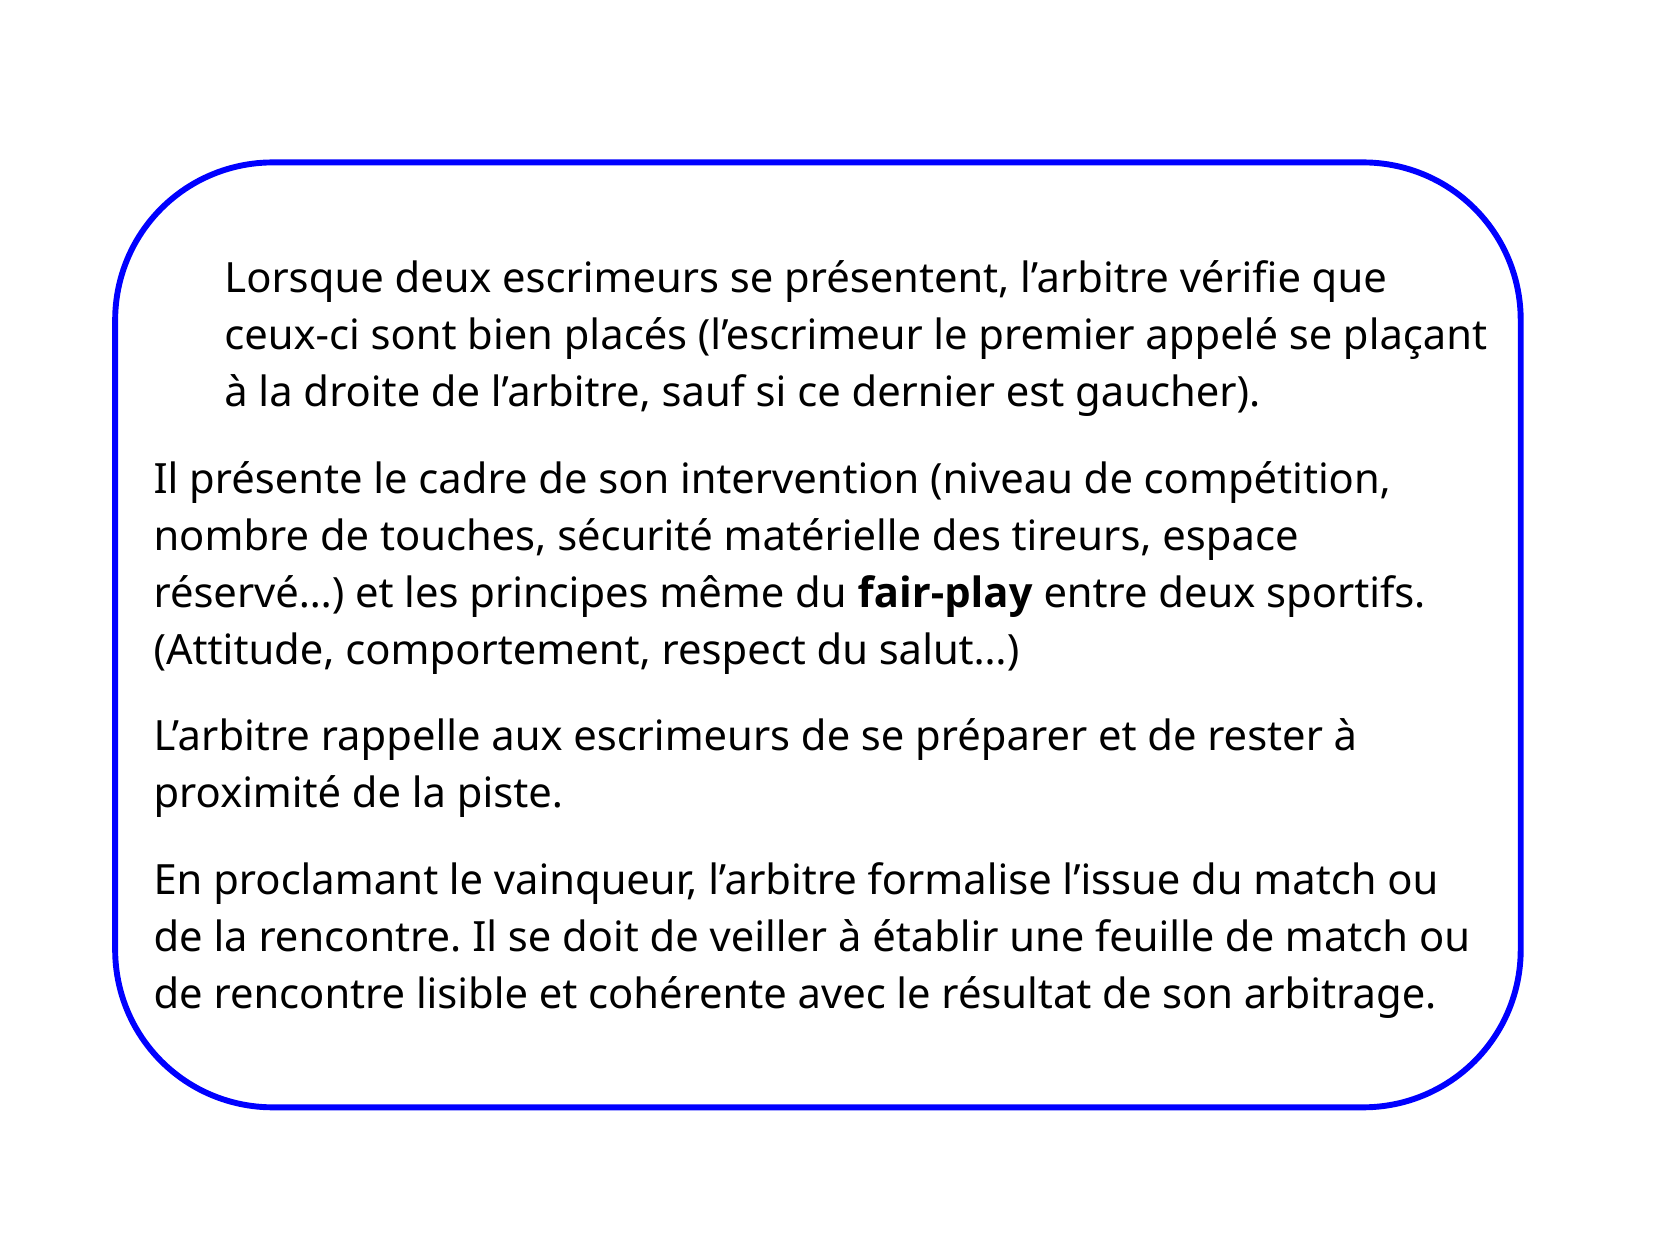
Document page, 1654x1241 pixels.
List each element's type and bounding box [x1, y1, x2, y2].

text_box [115, 162, 1521, 1108]
